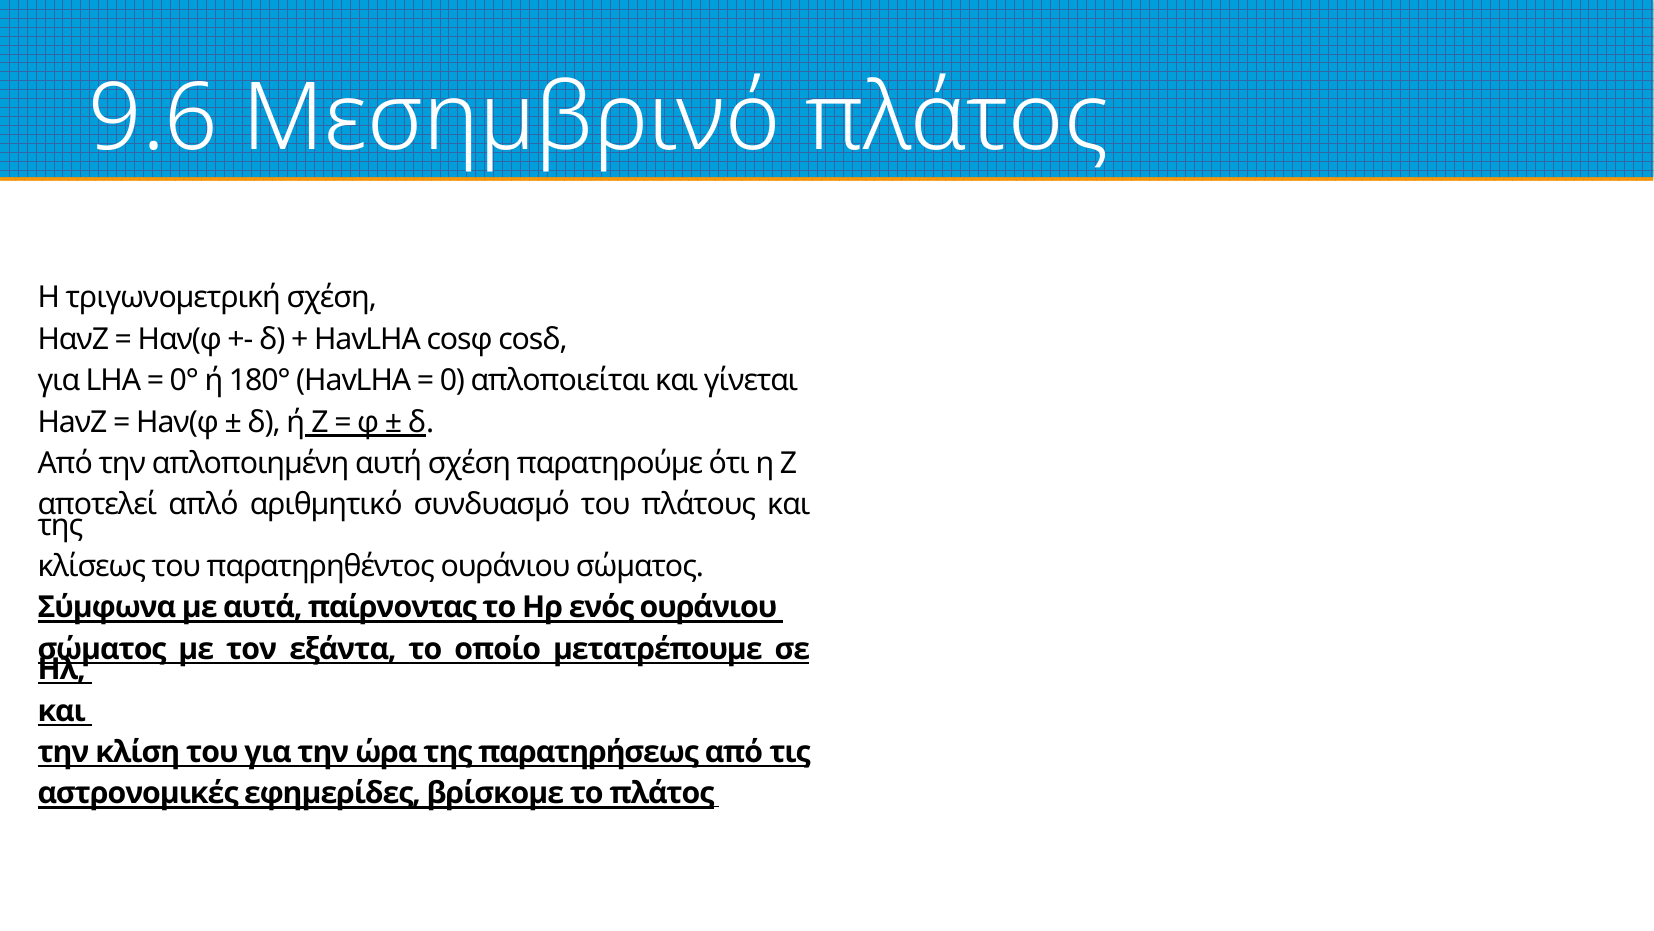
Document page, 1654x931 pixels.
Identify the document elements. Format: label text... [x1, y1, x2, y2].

list Η τριγωνομετρική σχέση, ΗανΖ = Ηαν(φ +- δ) + ΗavLΗΑ cosφ cosδ, για LΗΑ = 0° ή 180° (ΗavLΗΑ = 0) απλοποιείται και γίνεται ΗaνΖ = Ηaν(φ ± δ), ή Ζ = φ ± δ. Από την απλοποιημένη αυτή σχέση παρατηρούμε ότι η Ζ αποτελεί απλό αριθμητικό συνδυασμό του πλάτους και της κλίσεως του παρατηρηθέντος ουράνιου σώματος. Σύμφωνα με αυτά, παίρνοντας το Ηρ ενός ουράνιου σώματος με τον εξάντα, το οποίο μετατρέ­πουμε σε Ηλ, και την κλίση του για την ώρα της παρατηρήσεως από τις αστρονομικές εφημερίδες, βρίσκομε το πλάτος [37, 249, 809, 826]
title 9.6 Μεσημβρινό πλάτος [88, 14, 1565, 178]
